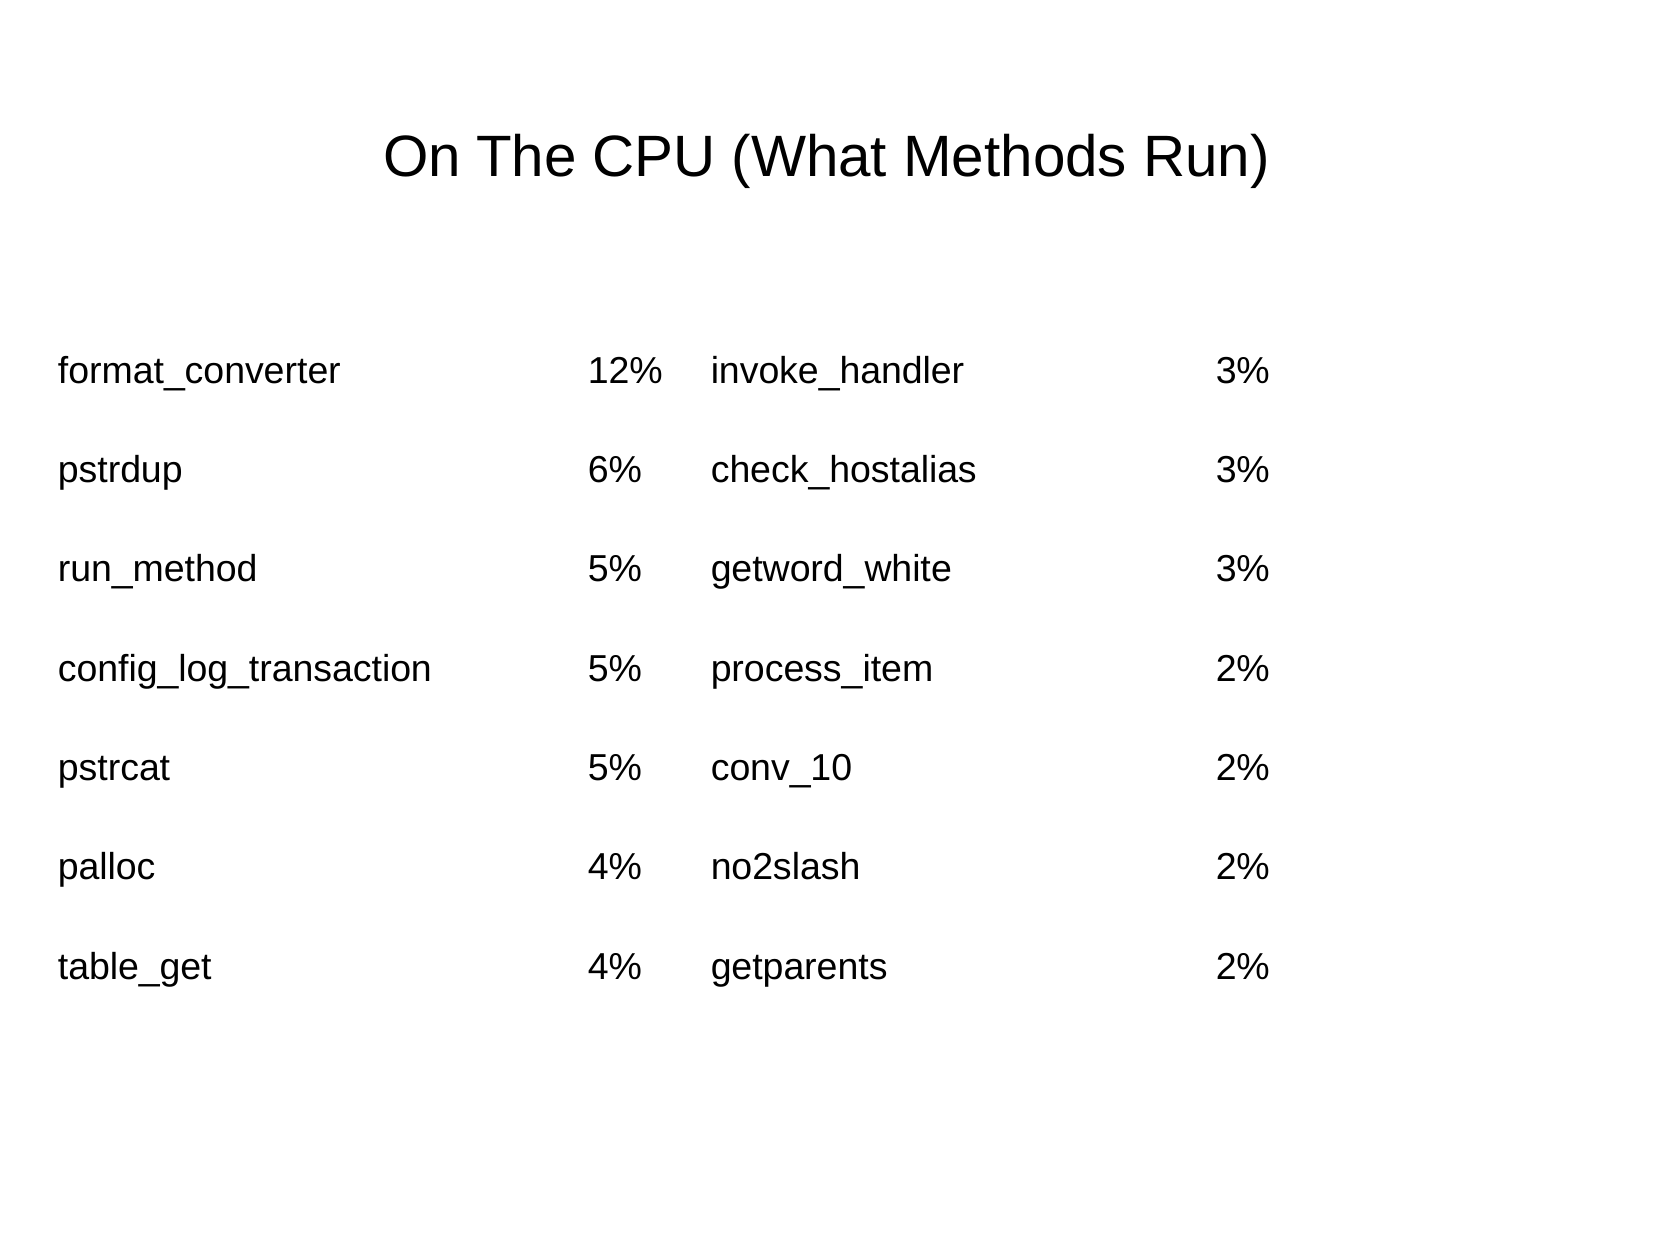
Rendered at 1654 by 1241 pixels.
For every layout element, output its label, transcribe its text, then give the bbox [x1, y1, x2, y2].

table_cell 2% [1201, 938, 1515, 1037]
table_cell palloc [43, 838, 573, 938]
table_cell run_method [43, 540, 573, 640]
table_cell no2slash [696, 838, 1201, 938]
table_cell 3% [1201, 540, 1515, 640]
table_cell conv_10 [696, 739, 1201, 838]
table_cell getparents [696, 938, 1201, 1037]
table_cell 5% [573, 739, 696, 838]
table_cell config_log_transaction [43, 640, 573, 739]
table_cell 2% [1201, 838, 1515, 938]
table_cell 4% [573, 938, 696, 1037]
table_cell 5% [573, 540, 696, 640]
table_cell process_item [696, 640, 1201, 739]
table_header invoke_handler [696, 342, 1201, 441]
table_cell getword_white [696, 540, 1201, 640]
table_cell check_hostalias [696, 441, 1201, 540]
table_cell 2% [1201, 739, 1515, 838]
table_cell 3% [1201, 441, 1515, 540]
table_header 12% [573, 342, 696, 441]
table_cell 4% [573, 838, 696, 938]
table_cell pstrcat [43, 739, 573, 838]
text_box On The CPU (What Methods Run) [82, 49, 1571, 257]
table_cell pstrdup [43, 441, 573, 540]
table_cell 5% [573, 640, 696, 739]
table_cell 2% [1201, 640, 1515, 739]
table_header format_converter [43, 342, 573, 441]
table_cell table_get [43, 938, 573, 1037]
table_header 3% [1201, 342, 1515, 441]
table_cell 6% [573, 441, 696, 540]
